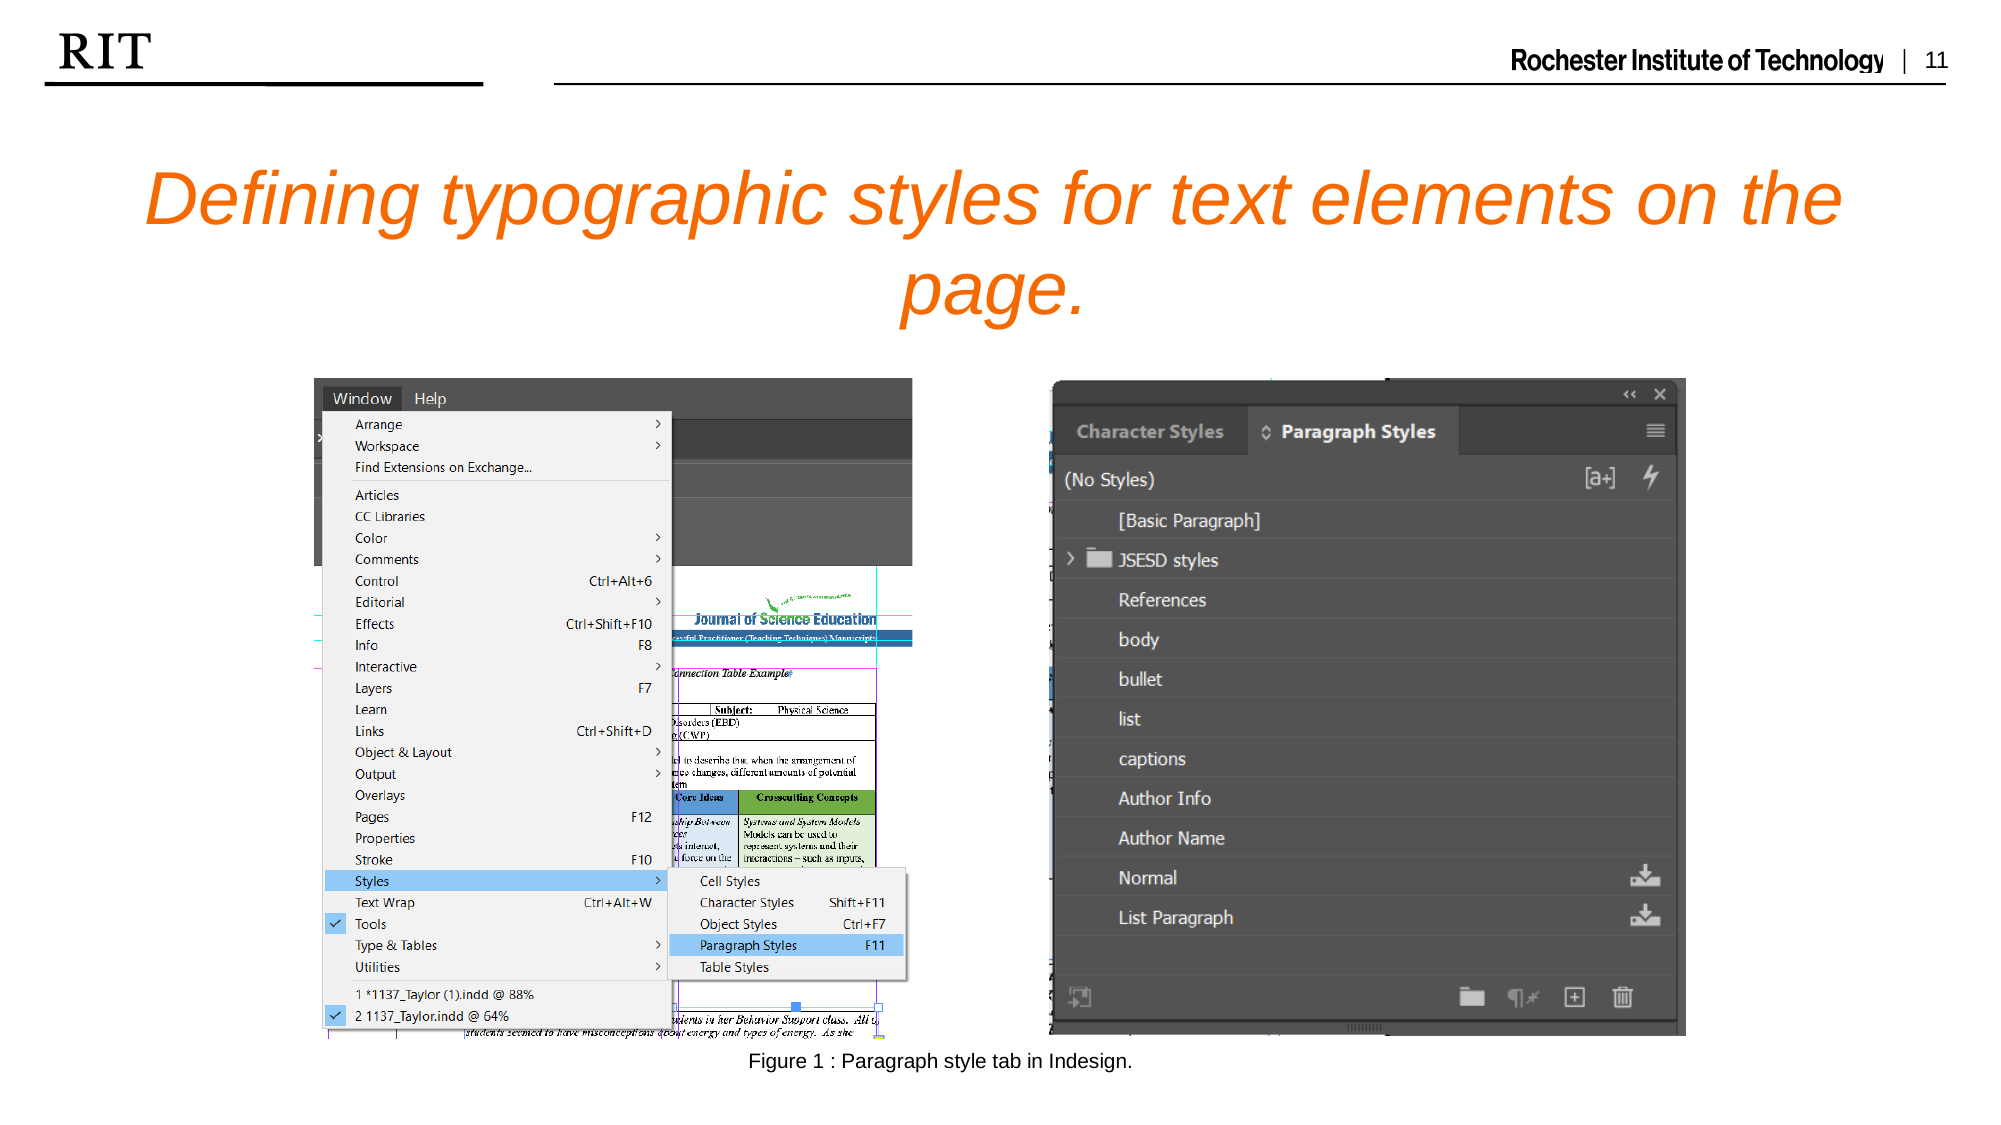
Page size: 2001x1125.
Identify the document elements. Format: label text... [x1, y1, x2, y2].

picture [1512, 49, 1883, 73]
list Defining typographic styles for text elements on the page. [44, 141, 1946, 295]
picture [314, 378, 913, 1039]
text_box Figure 1 : Paragraph style tab in Indesign. [733, 1039, 1396, 1081]
picture [1049, 378, 1686, 1036]
picture [58, 32, 151, 69]
